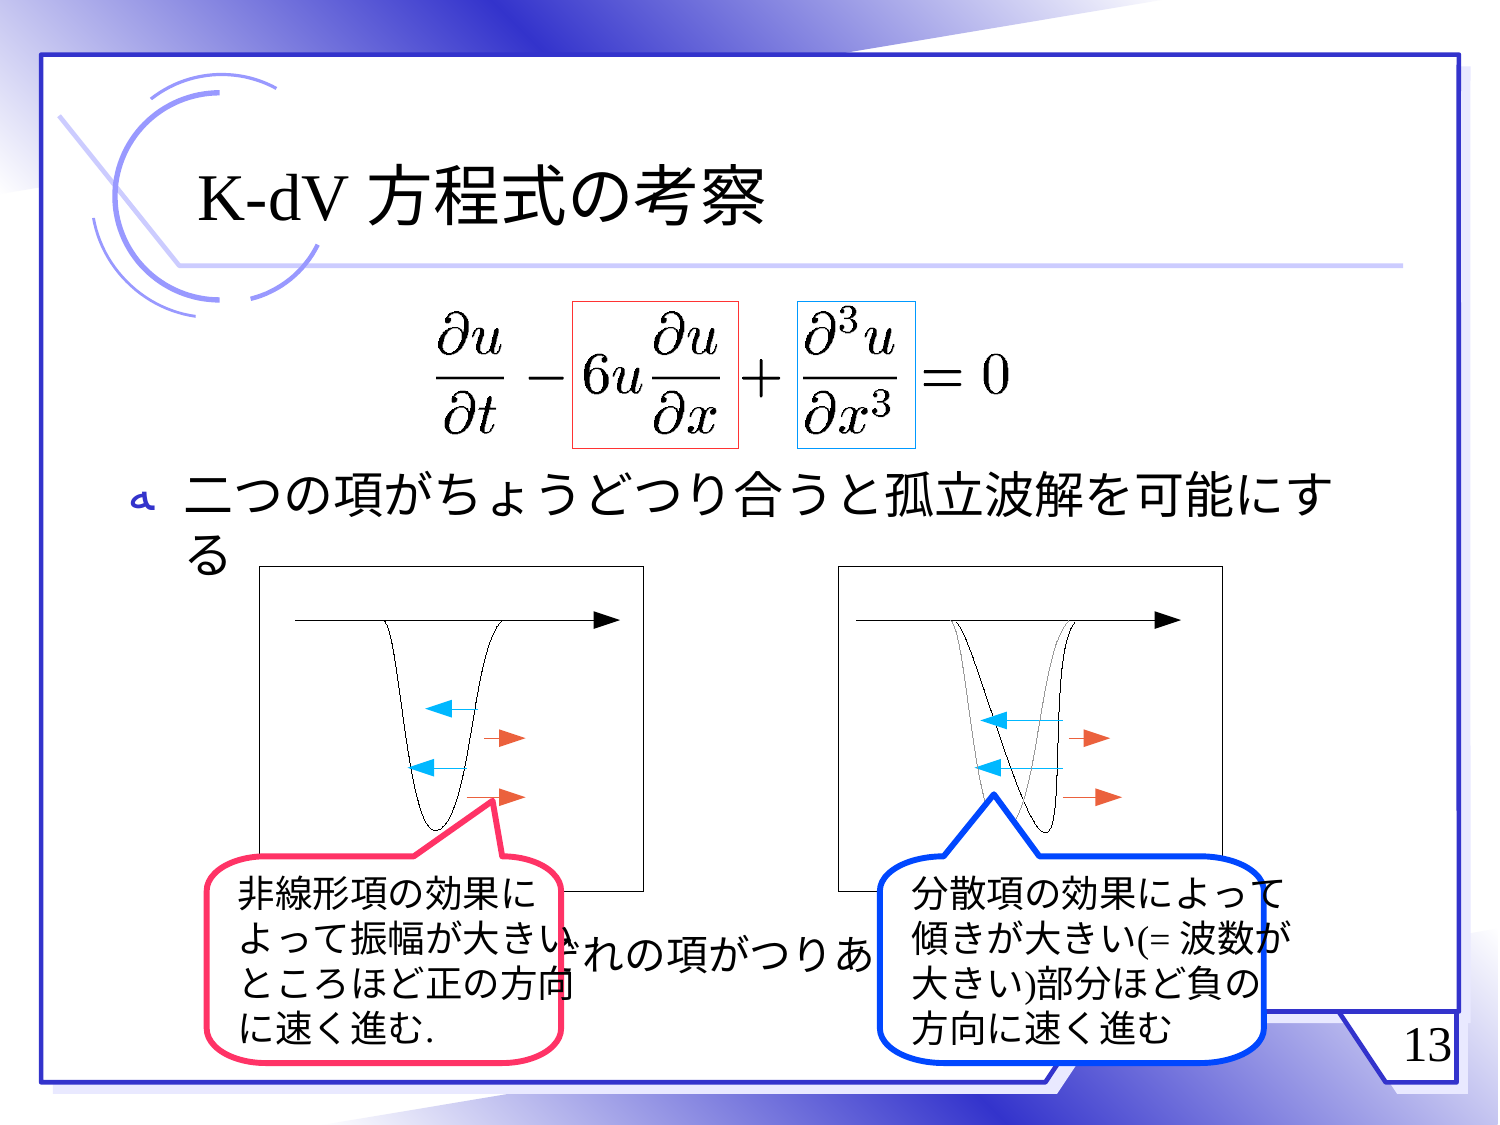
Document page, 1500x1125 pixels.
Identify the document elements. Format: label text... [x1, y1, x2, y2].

title K-dV 方程式の考察 [183, 85, 1388, 302]
picture [798, 302, 915, 437]
list 二つの項がちょうどつり合うと孤立波解を可能にする [260, 567, 643, 891]
list 二つの項がちょうどつり合うと孤立波解を可能にする [839, 567, 1222, 891]
text_box 非線形項の効果に よって振幅が大きい ところほど正の方向 に速く進む. [206, 800, 562, 1064]
picture [916, 301, 1014, 437]
picture [573, 302, 738, 437]
picture [431, 301, 572, 437]
text_box 分散項の効果によって 傾きが大きい(= 波数が 大きい)部分ほど負の 方向に速く進む [879, 794, 1264, 1064]
list 二つの項がちょうどつり合うと孤立波解を可能にする [112, 456, 1388, 1034]
picture [739, 301, 797, 437]
